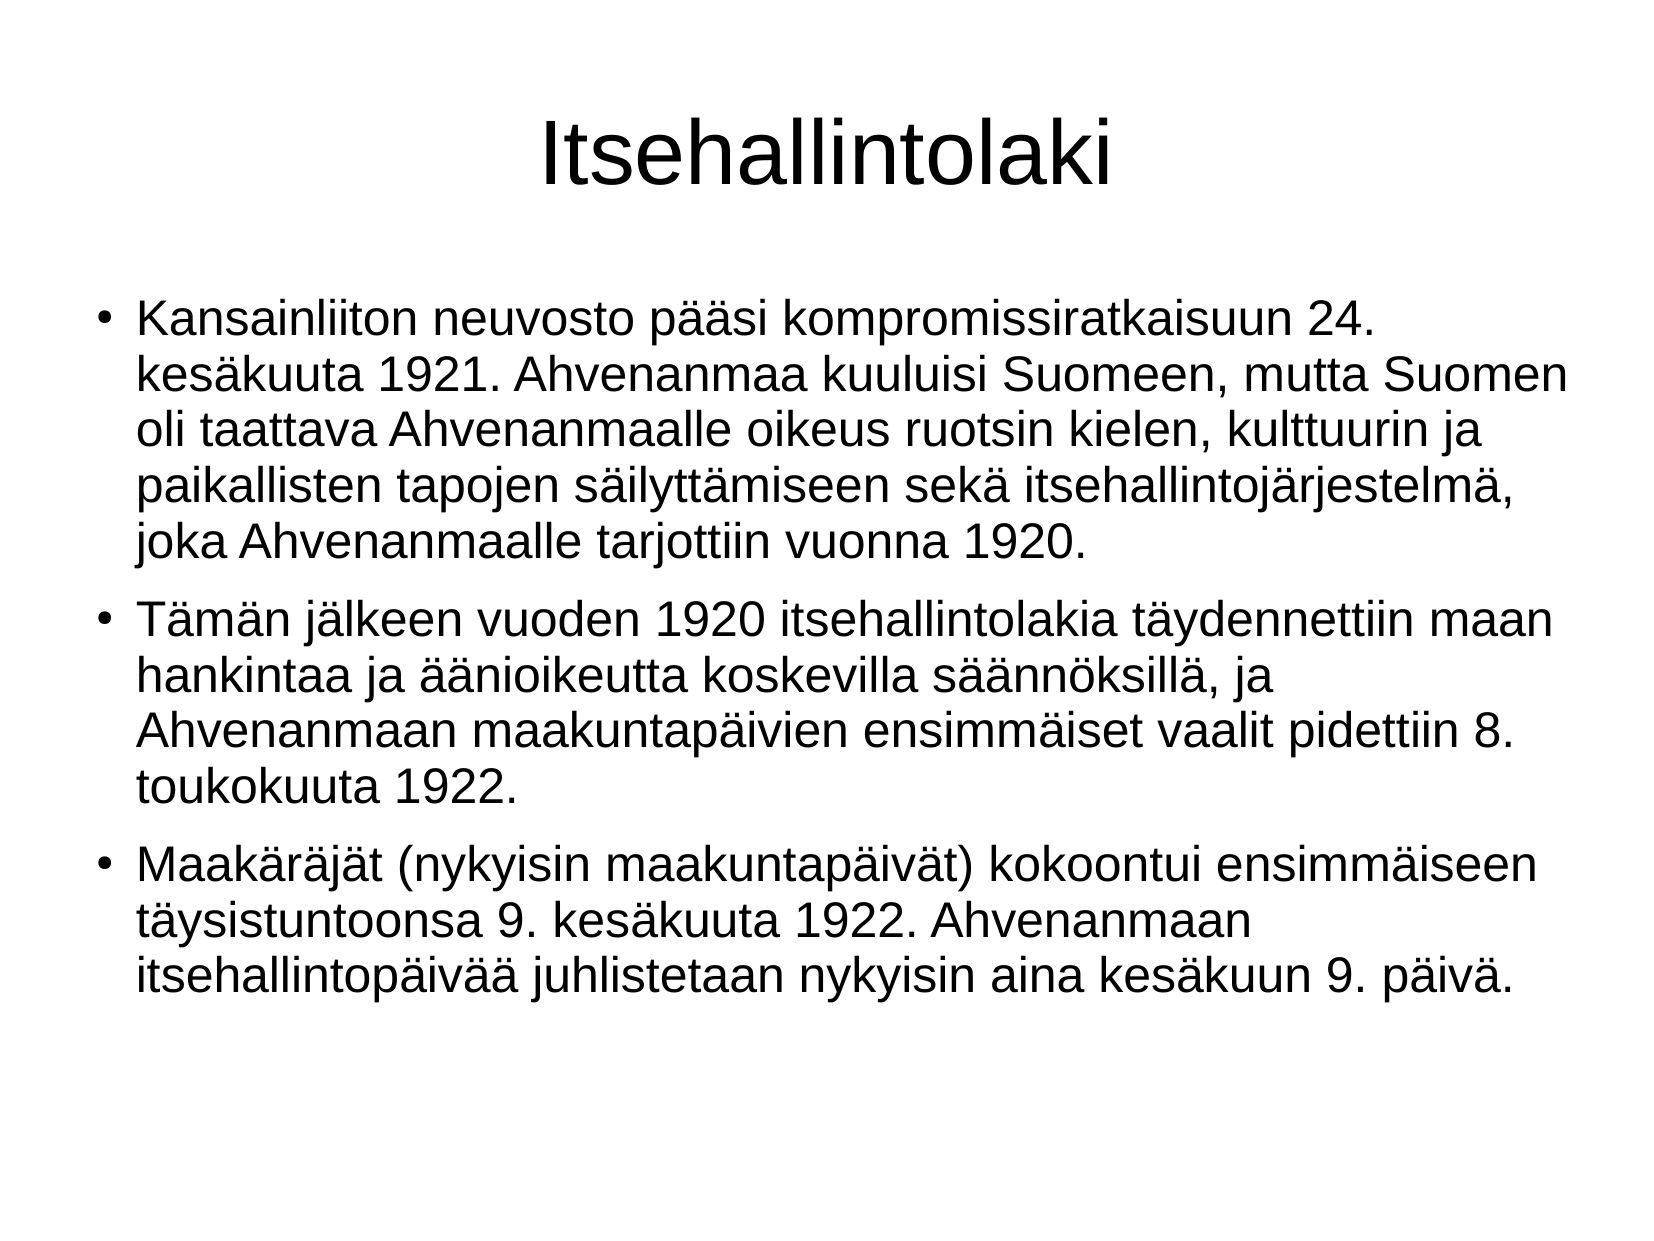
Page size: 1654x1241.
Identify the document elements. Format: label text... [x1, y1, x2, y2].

list Kansainliiton neuvosto pääsi kompromissiratkaisuun 24. kesäkuuta 1921. Ahvenanmaa kuuluisi Suomeen, mutta Suomen oli taattava Ahvenanmaalle oikeus ruotsin kielen, kulttuurin ja paikallisten tapojen säilyttämiseen sekä itsehallintojärjestelmä, joka Ahvenanmaalle tarjottiin vuonna 1920. Tämän jälkeen vuoden 1920 itsehallintolakia täydennettiin maan hankintaa ja äänioikeutta koskevilla säännöksillä, ja Ahvenanmaan maakuntapäivien ensimmäiset vaalit pidettiin 8. toukokuuta 1922. Maakäräjät (nykyisin maakuntapäivät) kokoontui ensimmäiseen täysistuntoonsa 9. kesäkuuta 1922. Ahvenanmaan itsehallintopäivää juhlistetaan nykyisin aina kesäkuun 9. päivä. [82, 290, 1571, 1010]
title Itsehallintolaki [82, 49, 1571, 257]
